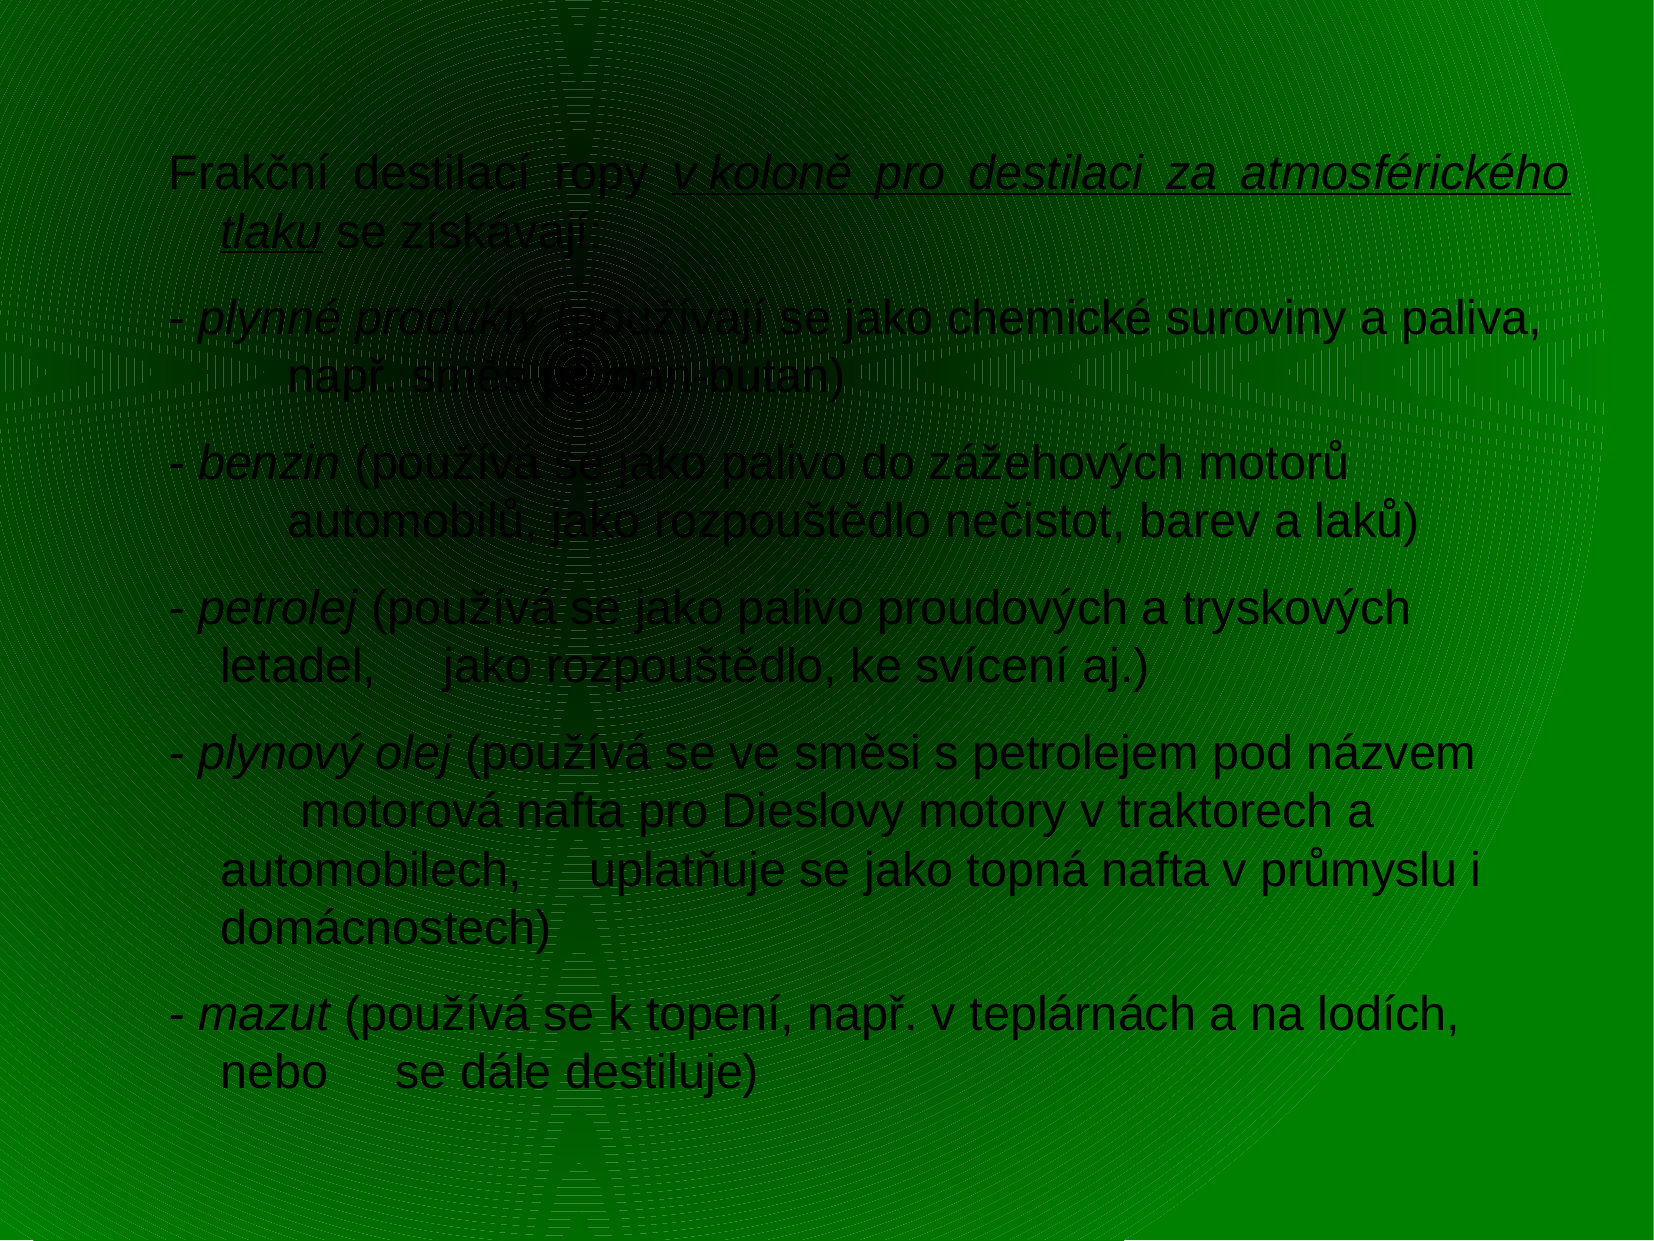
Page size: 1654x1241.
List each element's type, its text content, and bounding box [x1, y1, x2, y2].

list Frakční destilací ropy v koloně pro destilaci za atmosférického tlaku se získávají: - plynné produkty (používají se jako chemické suroviny a paliva, např. směs propan-butan) - benzin (používá se jako palivo do zážehových motorů automobilů, jako rozpouštědlo nečistot, barev a laků) - petrolej (používá se jako palivo proudových a tryskových letadel, jako rozpouštědlo, ke svícení aj.) - plynový olej (používá se ve směsi s petrolejem pod názvem motorová nafta pro Dieslovy motory v traktorech a automobilech, uplatňuje se jako topná nafta v průmyslu i domácnostech) - mazut (používá se k topení, např. v teplárnách a na lodích, nebo se dále destiluje) [82, 141, 1571, 1099]
